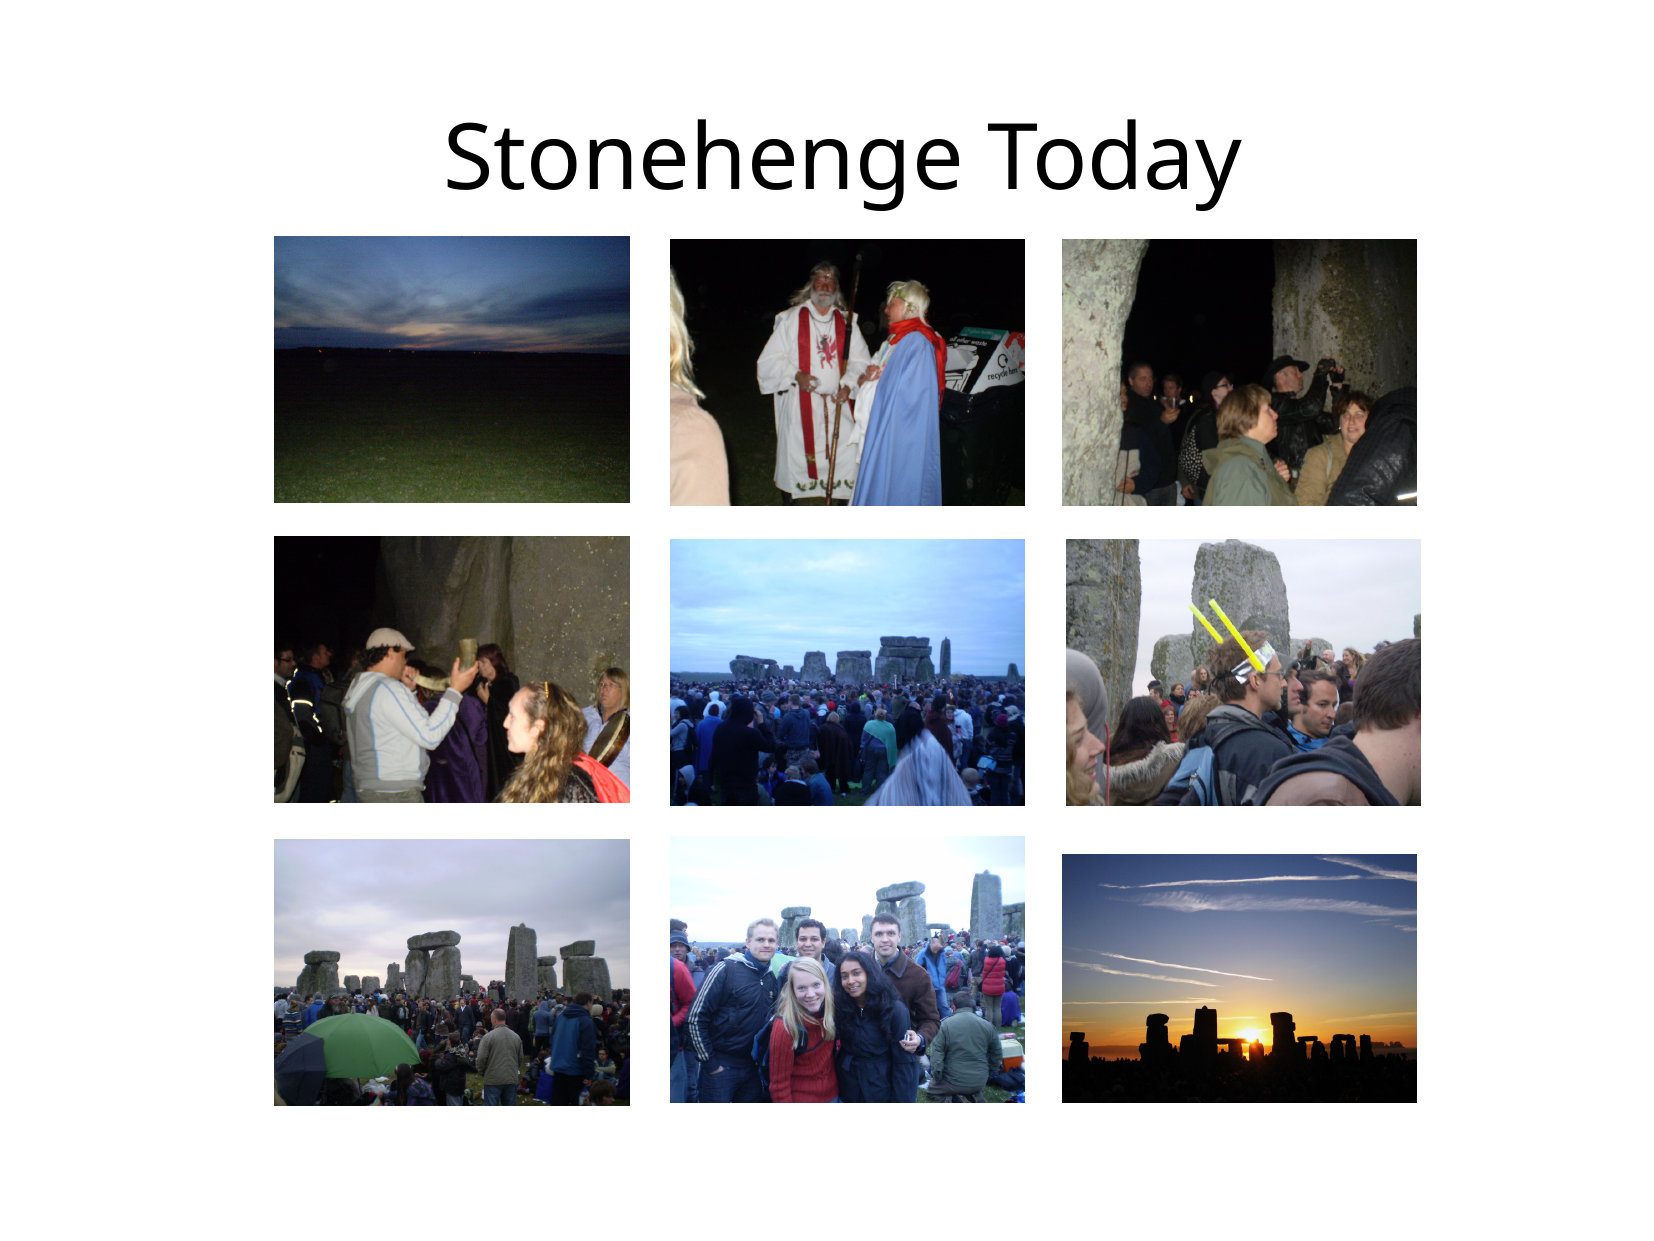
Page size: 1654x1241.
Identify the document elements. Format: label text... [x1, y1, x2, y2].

title Stonehenge Today [82, 49, 1571, 257]
picture [274, 536, 630, 803]
picture [670, 836, 1025, 1103]
picture [274, 236, 630, 503]
picture [1062, 854, 1417, 1103]
picture [274, 839, 630, 1106]
picture [670, 539, 1025, 806]
picture [1062, 239, 1417, 506]
picture [1066, 539, 1421, 806]
picture [670, 239, 1025, 506]
